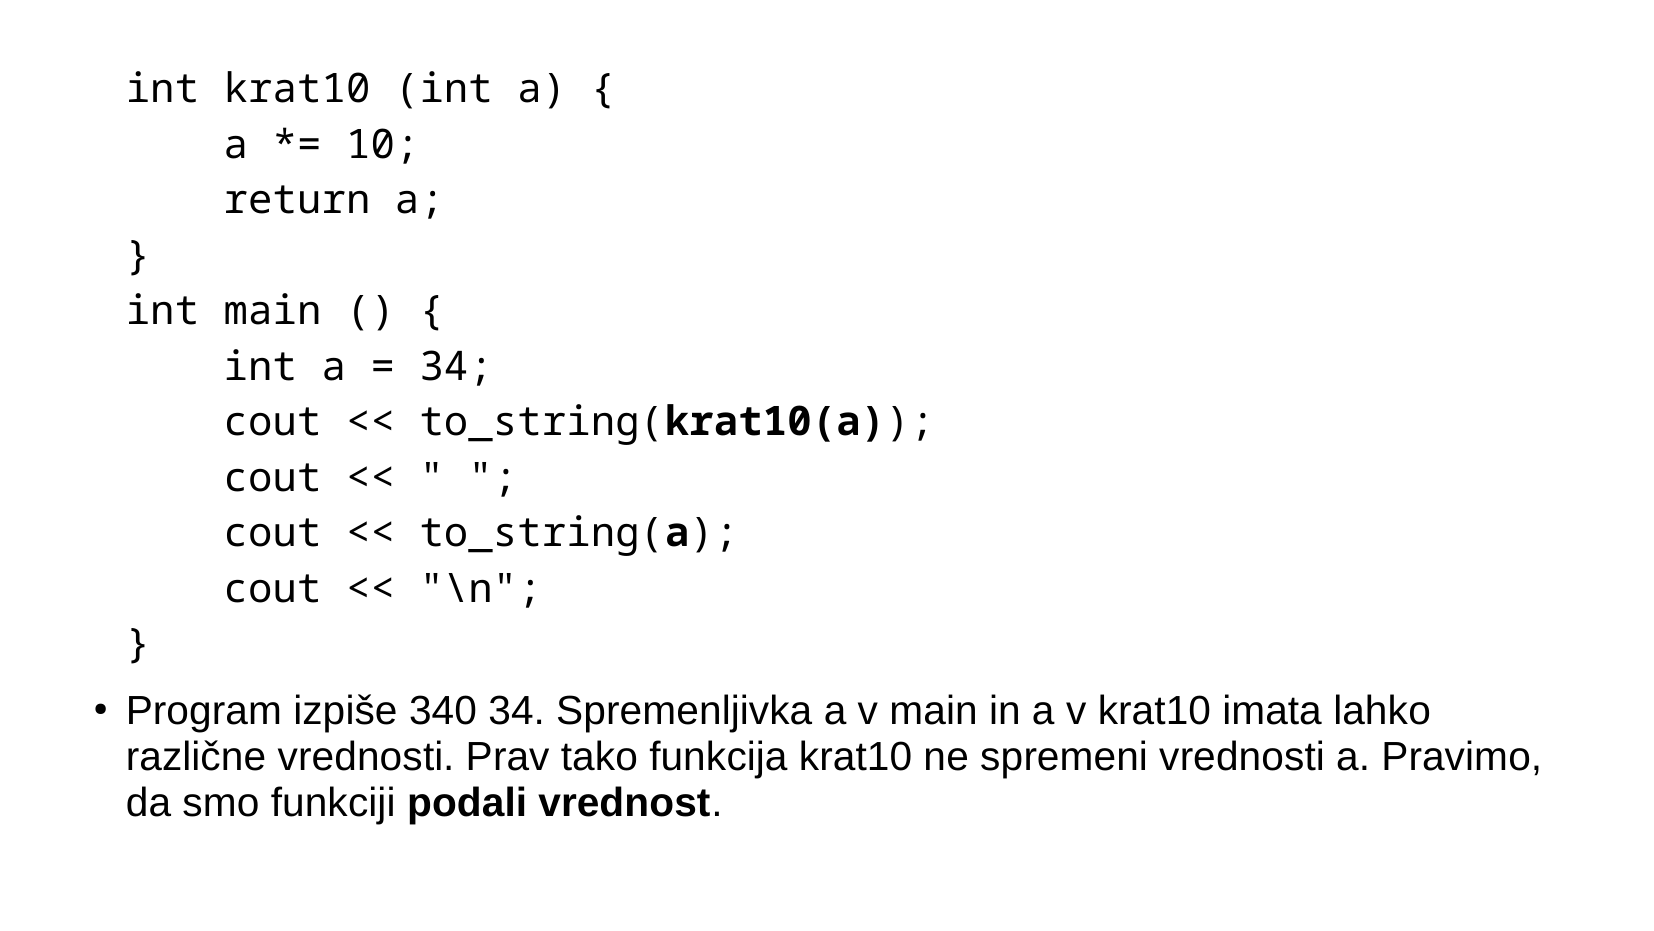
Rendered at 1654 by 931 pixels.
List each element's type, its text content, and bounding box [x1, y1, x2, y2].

list int krat10 (int a) { a *= 10; return a; } int main () { int a = 34; cout << to_string(krat10(a)); cout << " "; cout << to_string(a); cout << "\n"; } Program izpiše 340 34. Spremenljivka a v main in a v krat10 imata lahko različne vrednosti. Prav tako funkcija krat10 ne spremeni vrednosti a. Pravimo, da smo funkciji podali vrednost. [82, 59, 1571, 827]
